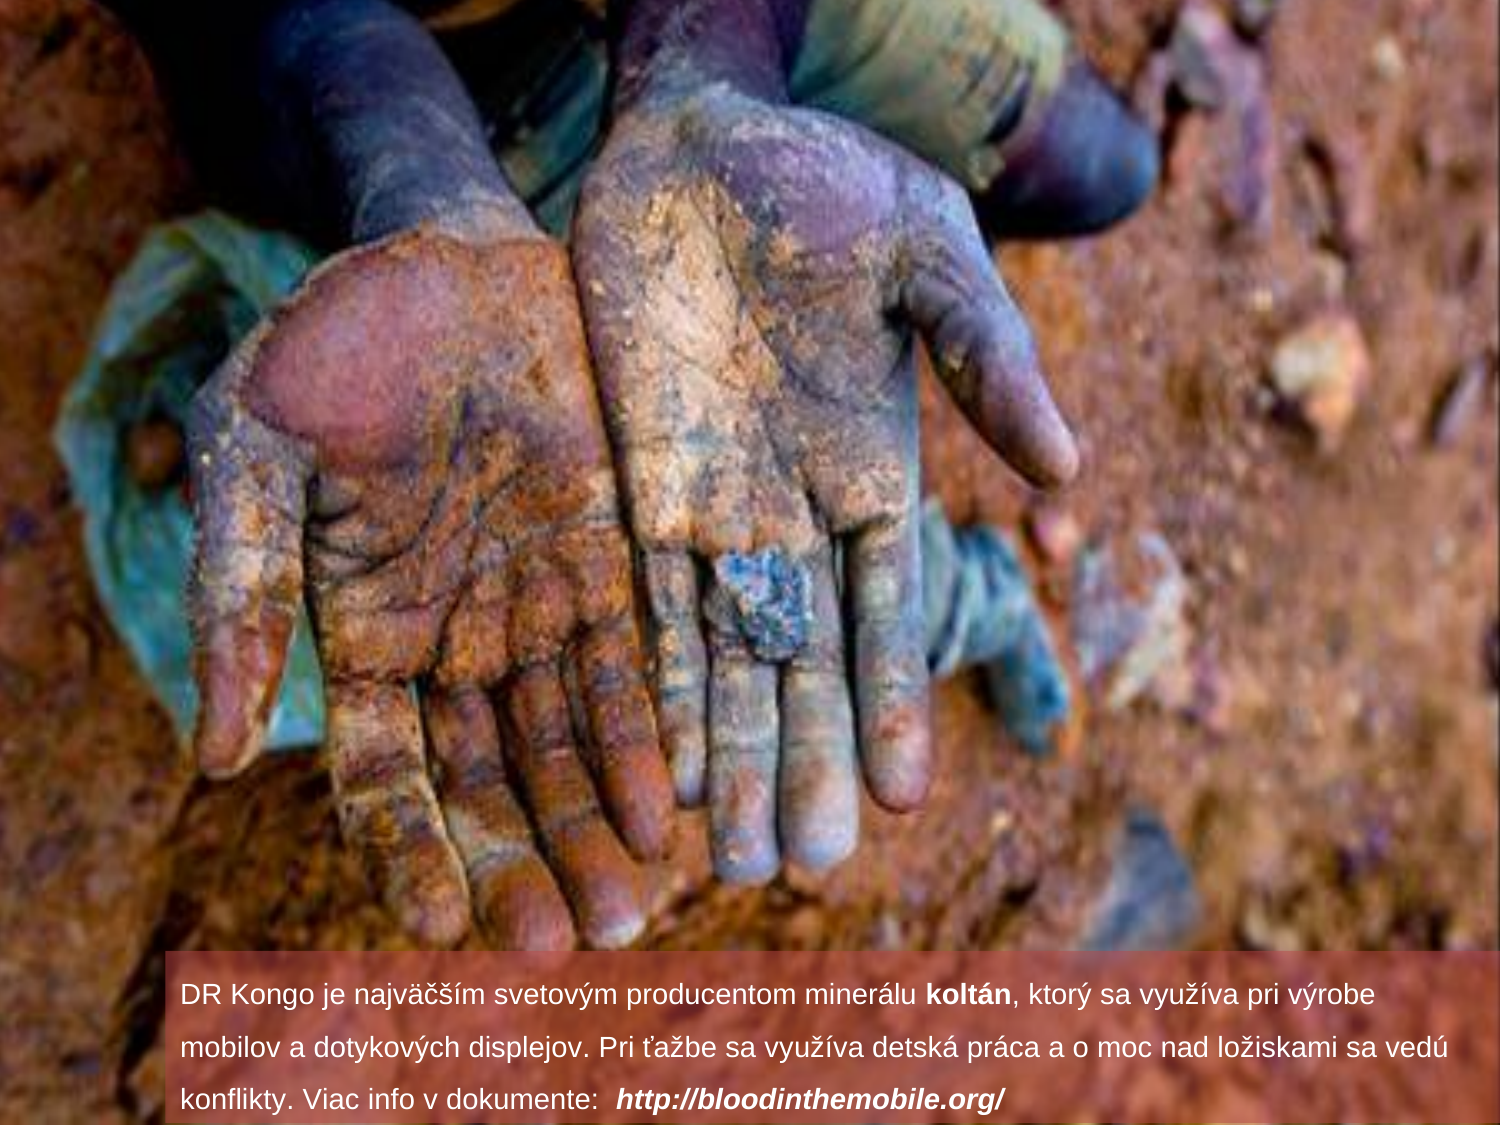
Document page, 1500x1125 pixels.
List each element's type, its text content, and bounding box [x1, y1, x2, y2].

text_box DR Kongo je najväčším svetovým producentom minerálu koltán, ktorý sa využíva pri výrobe mobilov a dotykových displejov. Pri ťažbe sa využíva detská práca a o moc nad ložiskami sa vedú konflikty. Viac info v dokumente: http://bloodinthemobile.org/ [165, 950, 1500, 1123]
picture [0, 0, 1500, 1125]
